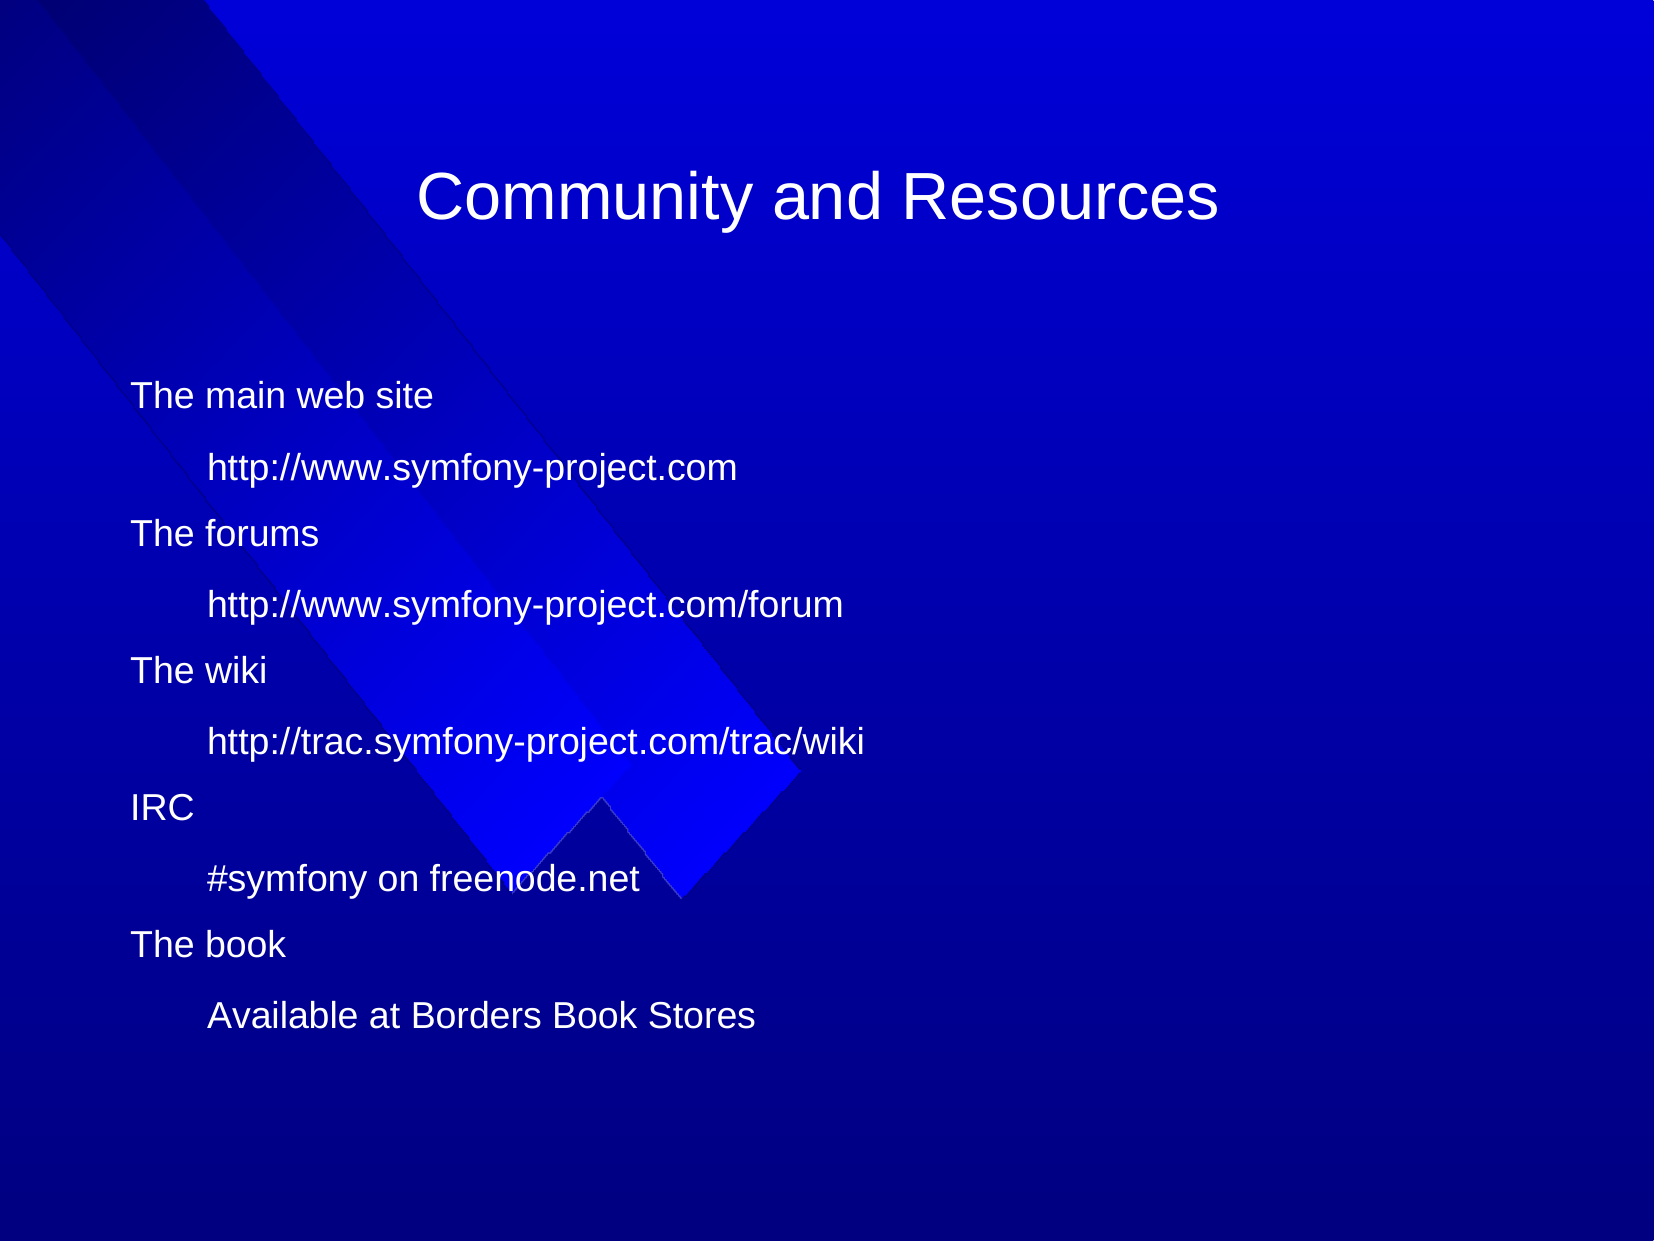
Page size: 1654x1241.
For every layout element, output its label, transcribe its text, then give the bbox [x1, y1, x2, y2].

title Community and Resources [112, 92, 1525, 301]
list The main web site http://www.symfony-project.com The forums http://www.symfony-project.com/forum The wiki http://trac.symfony-project.com/trac/wiki IRC #symfony on freenode.net The book Available at Borders Book Stores [112, 375, 1525, 1157]
